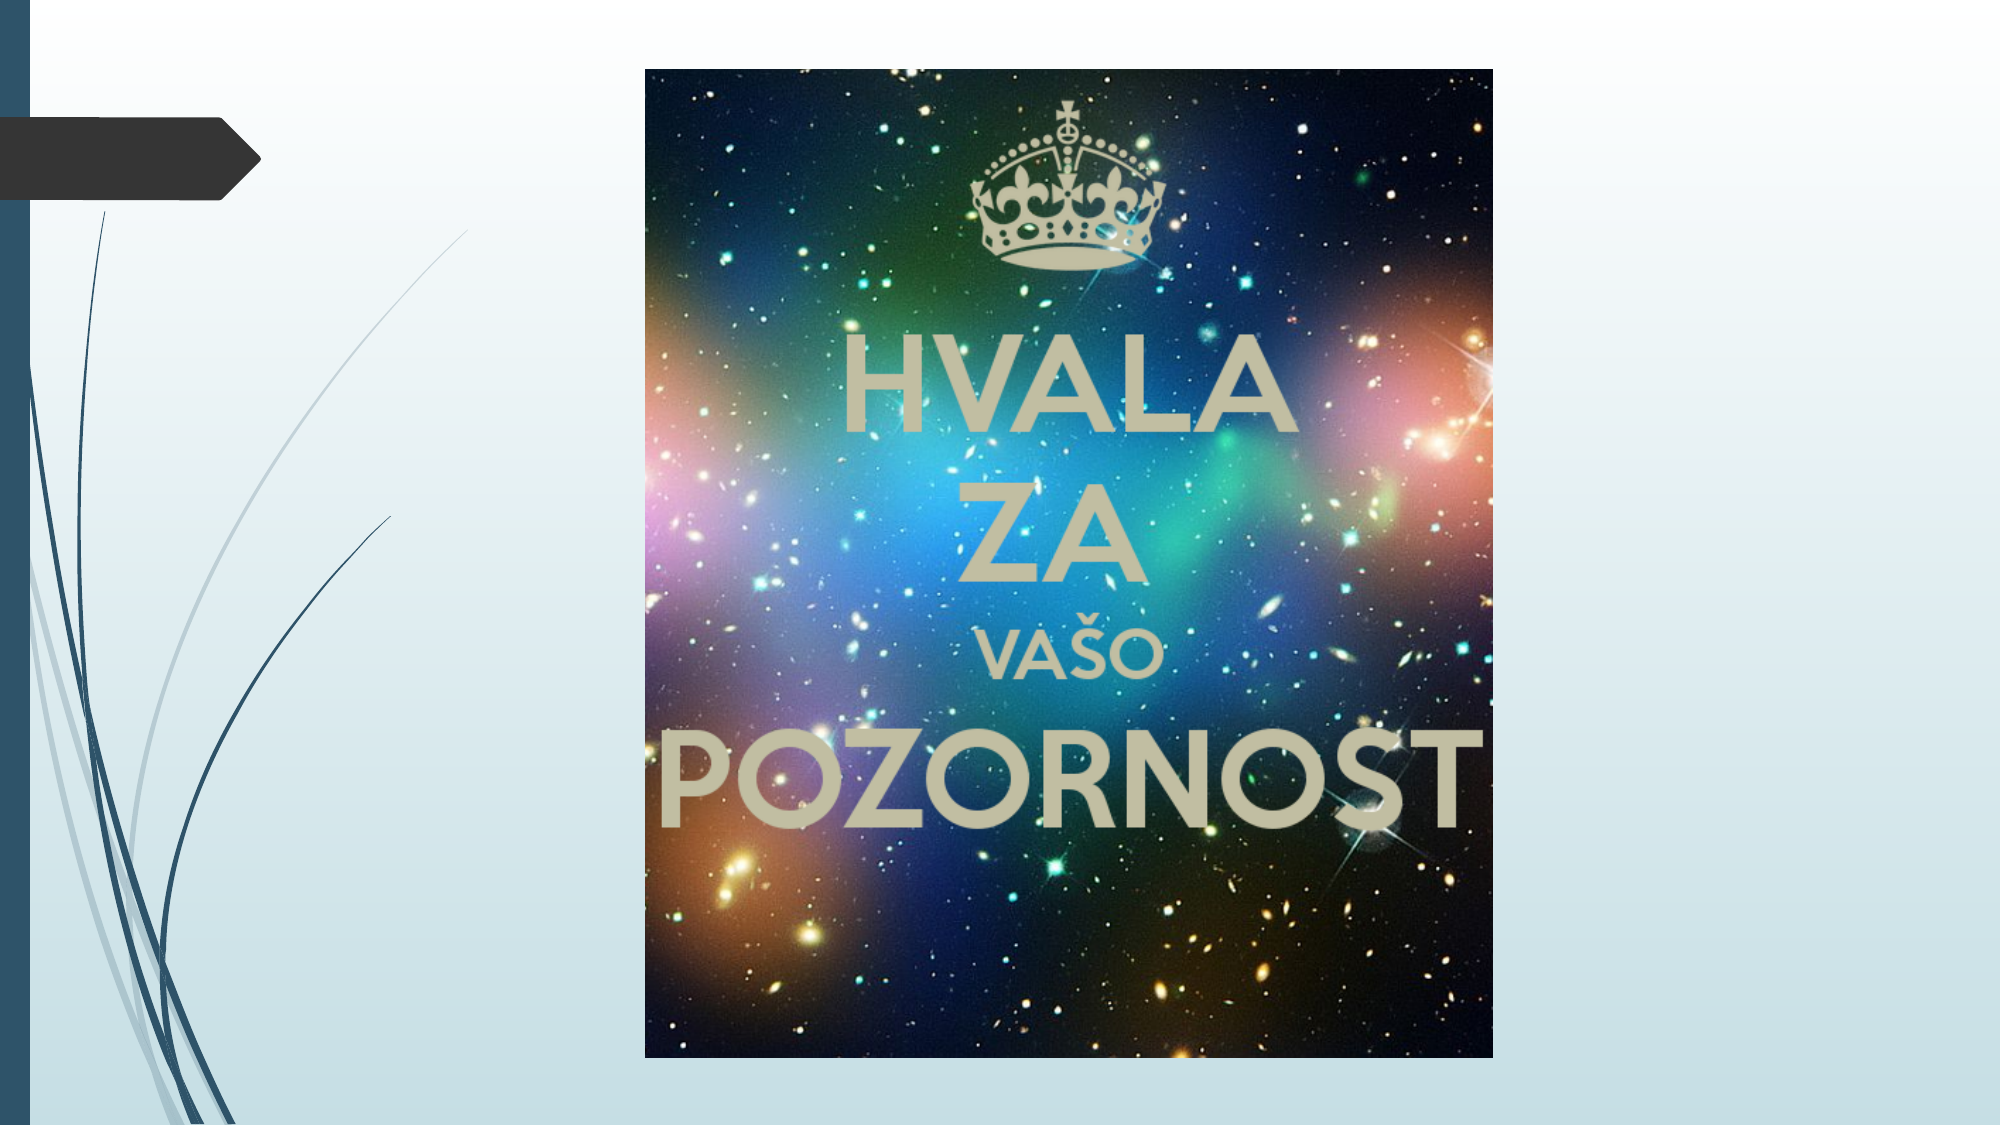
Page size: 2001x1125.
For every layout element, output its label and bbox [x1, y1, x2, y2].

picture [645, 69, 1493, 1058]
